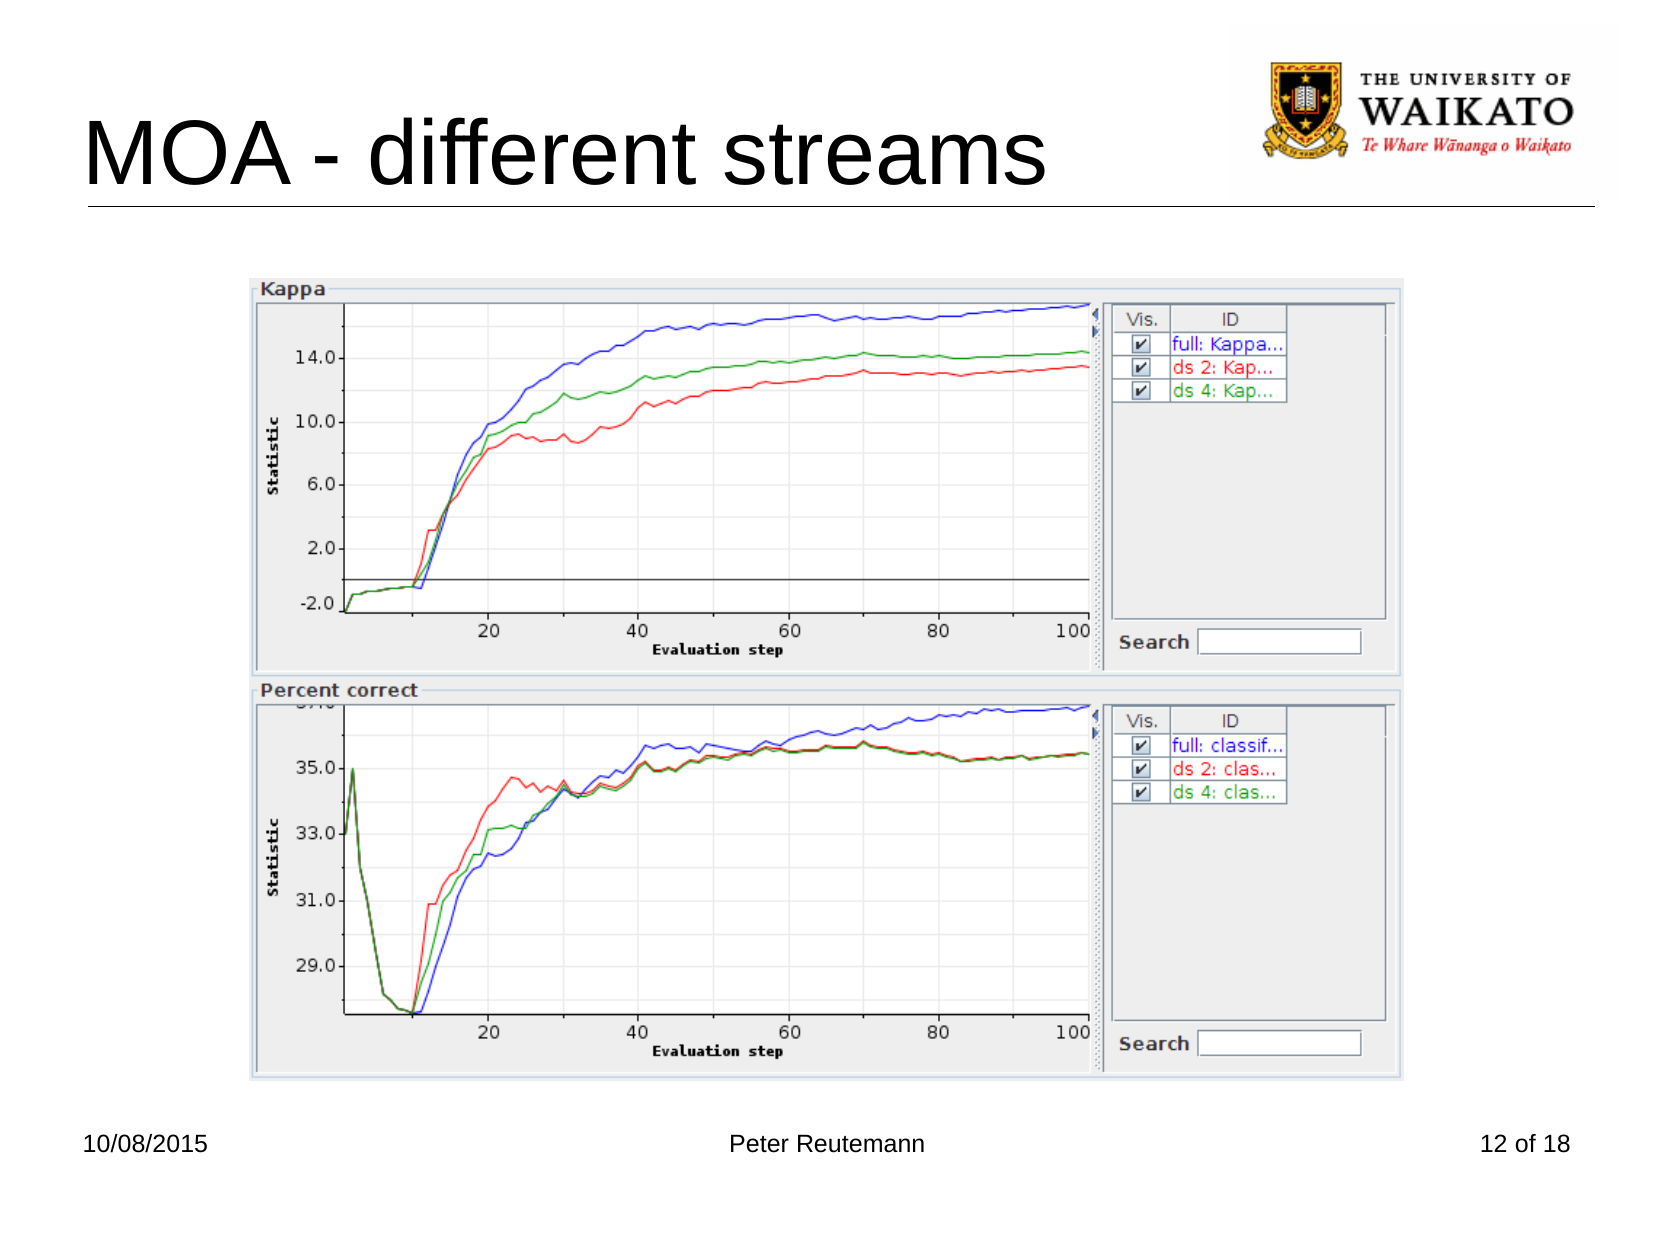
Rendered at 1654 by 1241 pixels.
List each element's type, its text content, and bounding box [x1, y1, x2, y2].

picture [249, 278, 1404, 1081]
picture [1228, 24, 1619, 201]
title MOA - different streams [82, 49, 1571, 257]
